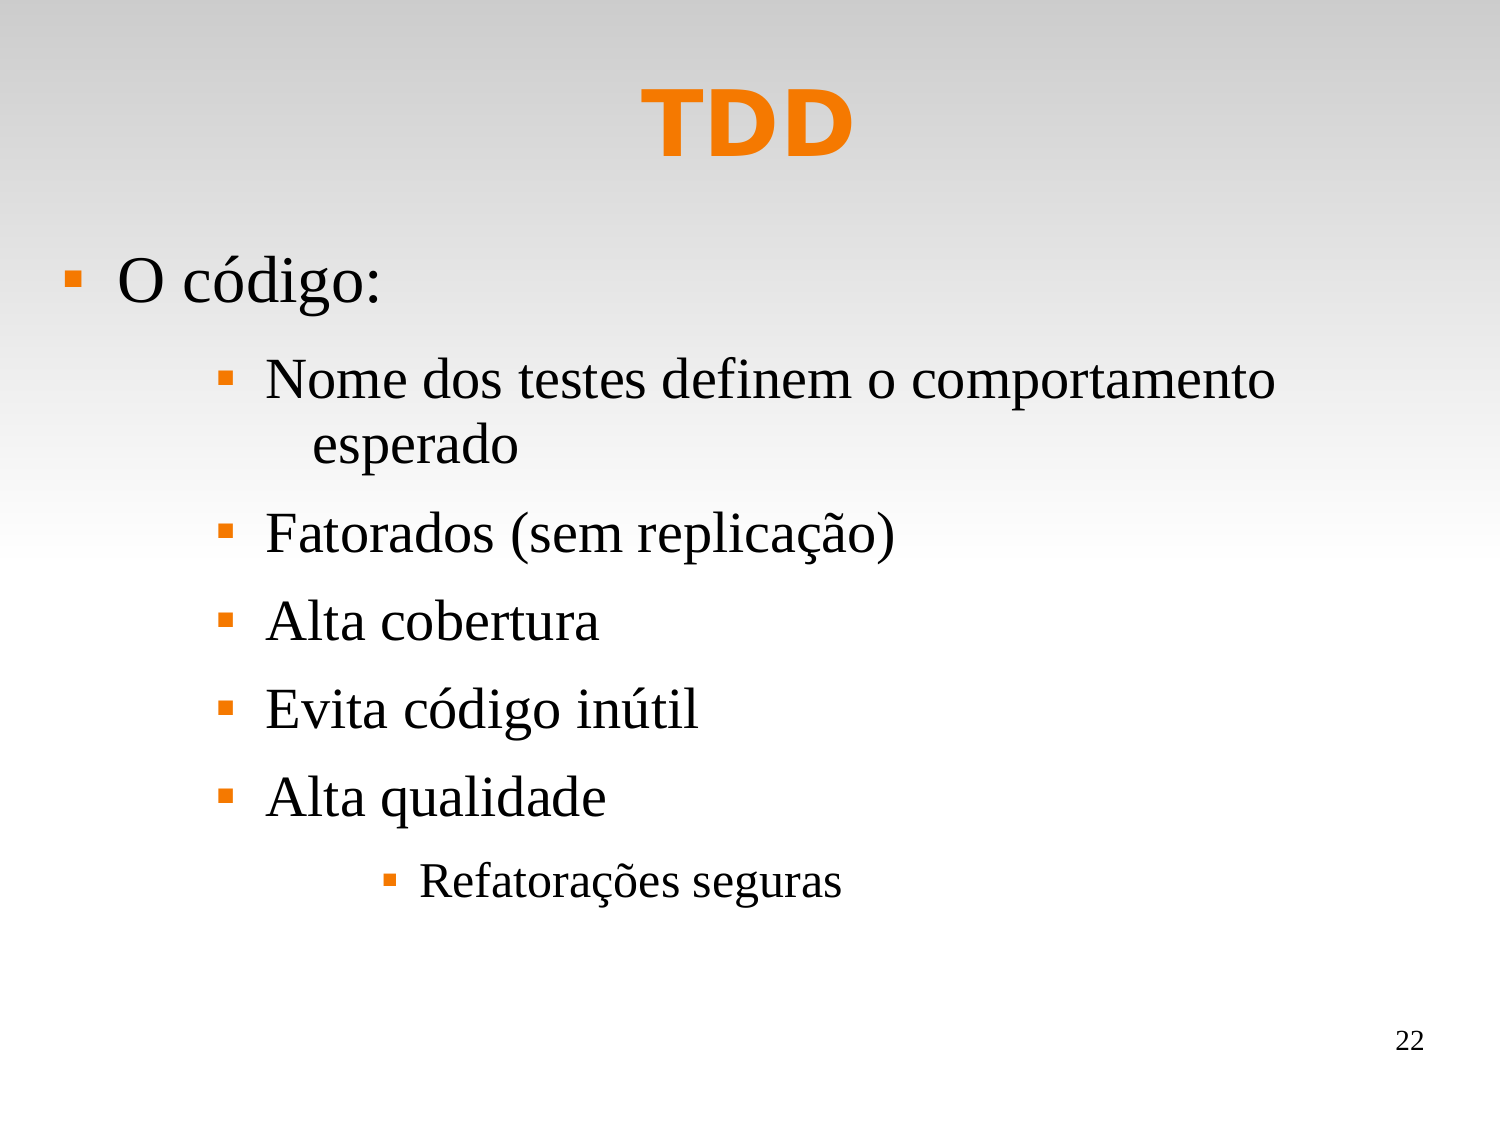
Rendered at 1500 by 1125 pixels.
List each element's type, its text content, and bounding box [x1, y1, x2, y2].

list O código: Nome dos testes definem o comportamento esperado Fatorados (sem replicação)‏ Alta cobertura Evita código inútil Alta qualidade Refatorações seguras [29, 243, 1469, 1087]
title TDD [29, 38, 1469, 211]
